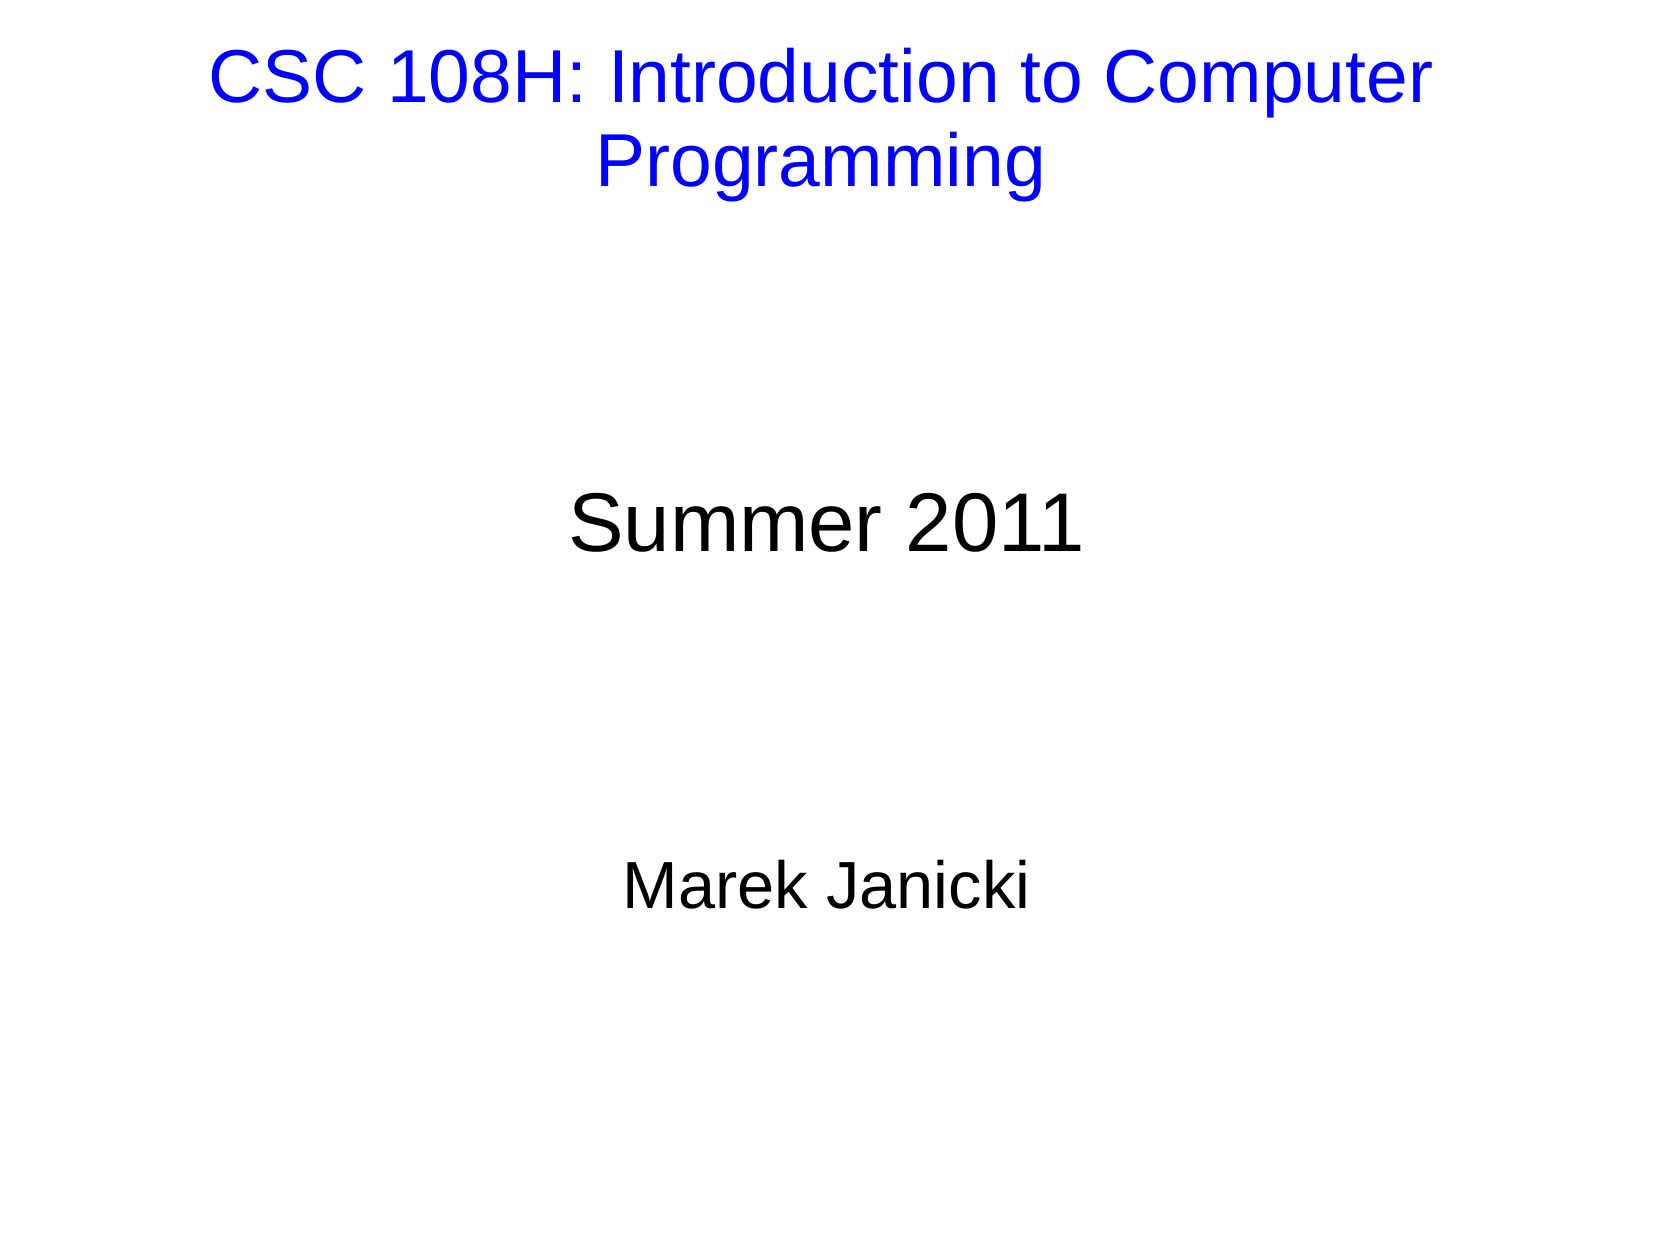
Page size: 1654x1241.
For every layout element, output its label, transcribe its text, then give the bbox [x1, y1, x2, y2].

title CSC 108H: Introduction to Computer Programming [76, 33, 1565, 202]
subtitle Summer 2011 Marek Janicki [82, 195, 1571, 1204]
